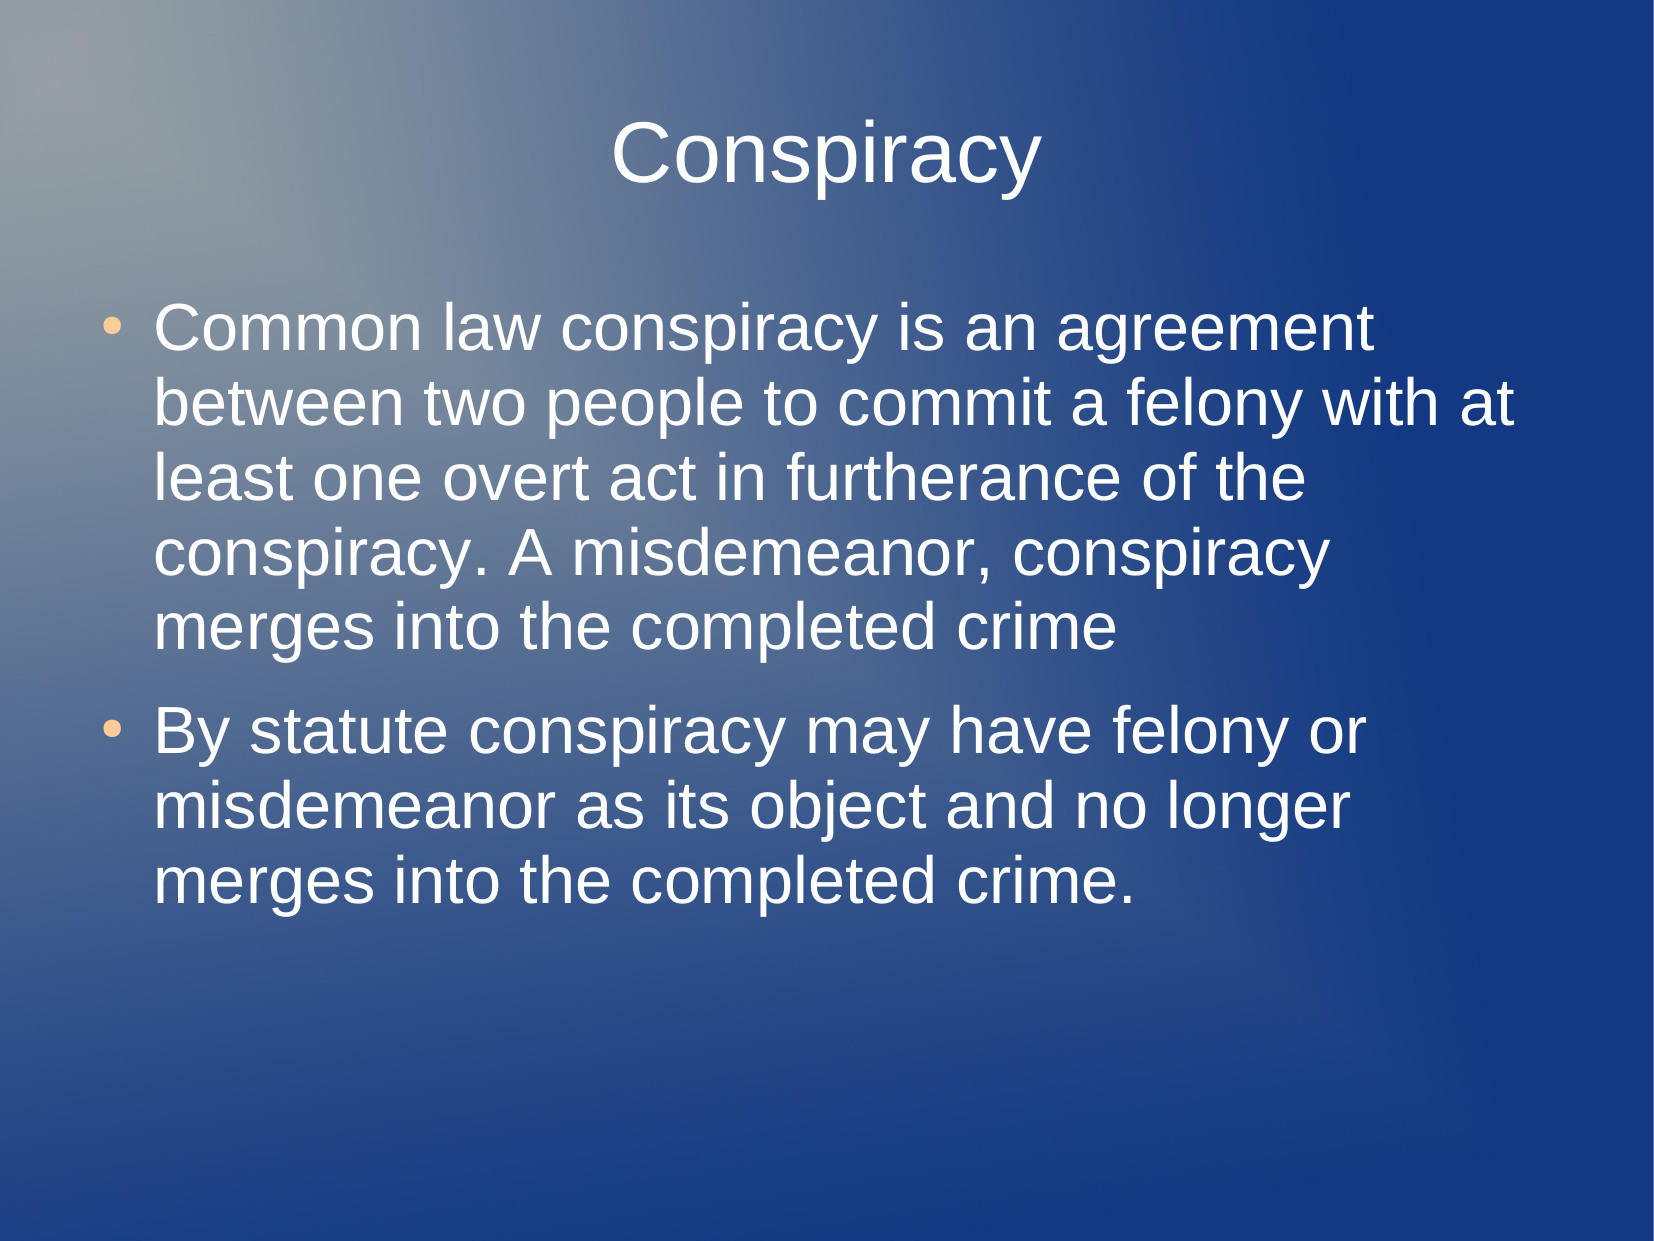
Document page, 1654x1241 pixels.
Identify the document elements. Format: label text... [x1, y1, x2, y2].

list Common law conspiracy is an agreement between two people to commit a felony with at least one overt act in furtherance of the conspiracy. A misdemeanor, conspiracy merges into the completed crime By statute conspiracy may have felony or misdemeanor as its object and no longer merges into the completed crime. [82, 290, 1571, 1109]
title Conspiracy [82, 49, 1571, 257]
picture [0, 0, 1654, 1241]
